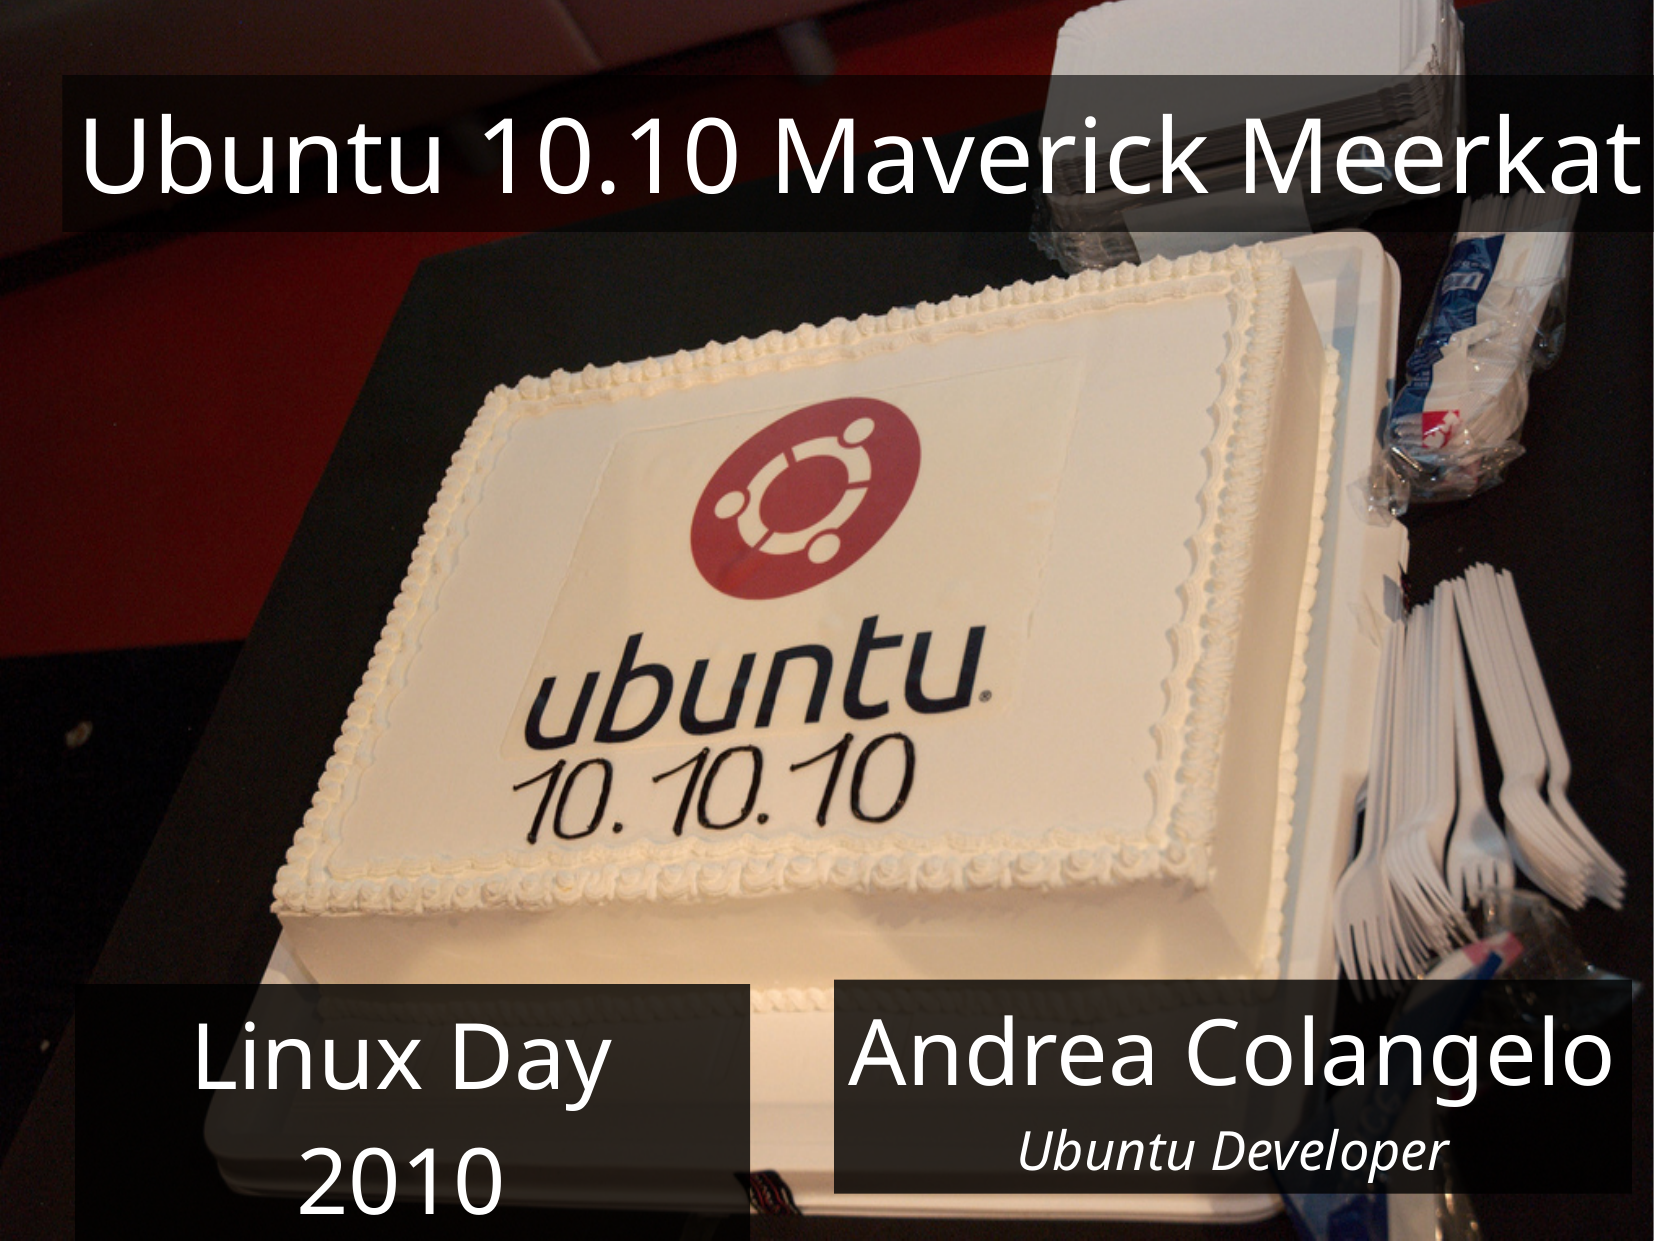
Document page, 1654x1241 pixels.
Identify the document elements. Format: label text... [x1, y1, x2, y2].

picture [0, 0, 1654, 1241]
text_box Andrea Colangelo Ubuntu Developer [834, 979, 1613, 983]
text_box Linux Day 2010 Fermo – 23 ottobre 2010 [75, 984, 751, 988]
text_box Ubuntu 10.10 Maverick Meerkat [62, 74, 1613, 78]
